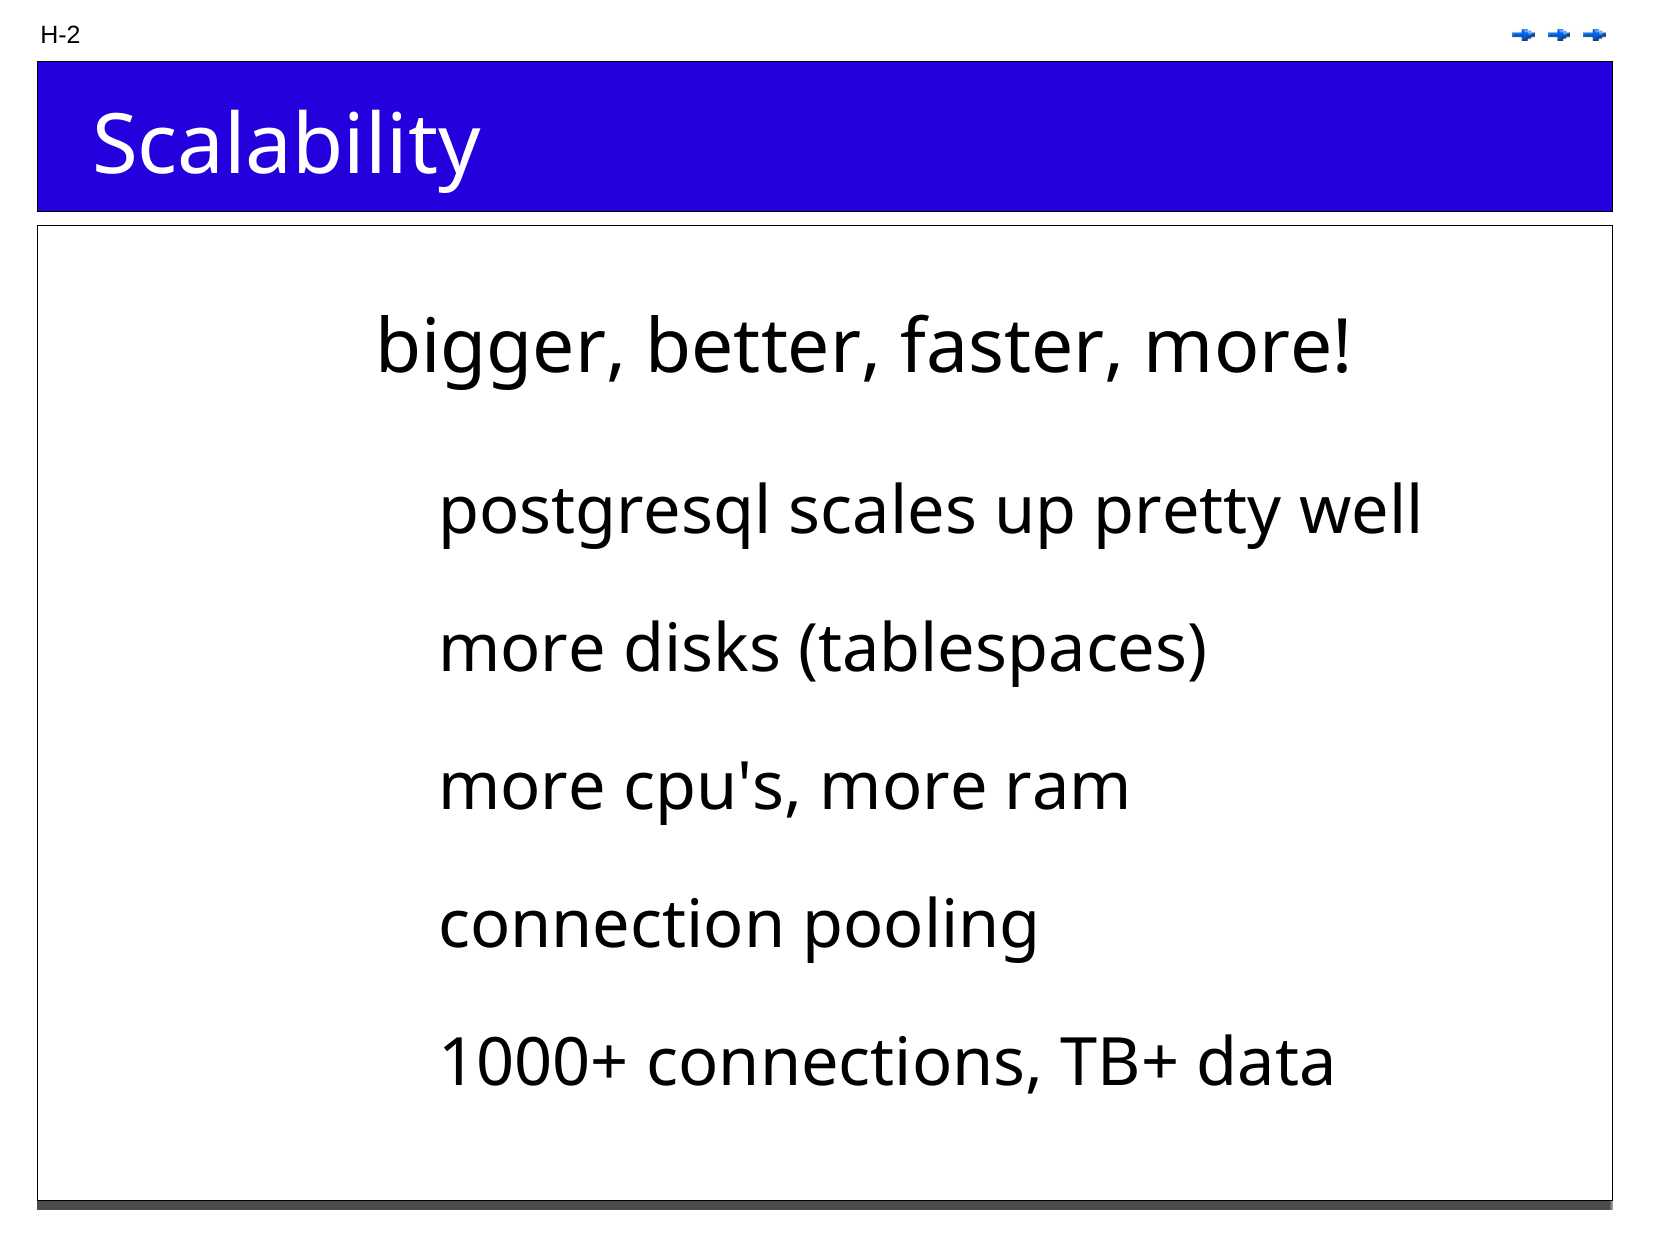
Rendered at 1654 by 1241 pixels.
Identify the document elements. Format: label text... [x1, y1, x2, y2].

picture [1548, 29, 1570, 41]
text_box [37, 225, 1613, 1201]
text_box [37, 61, 1613, 212]
text_box bigger, better, faster, more! [360, 284, 1290, 390]
picture [1583, 29, 1606, 41]
picture [1512, 29, 1535, 41]
text_box postgresql scales up pretty well more disks (tablespaces) more cpu's, more ram connection pooling 1000+ connections, TB+ data [406, 454, 1387, 1061]
text_box Scalability [77, 77, 483, 193]
text_box H-2 [25, 13, 113, 70]
